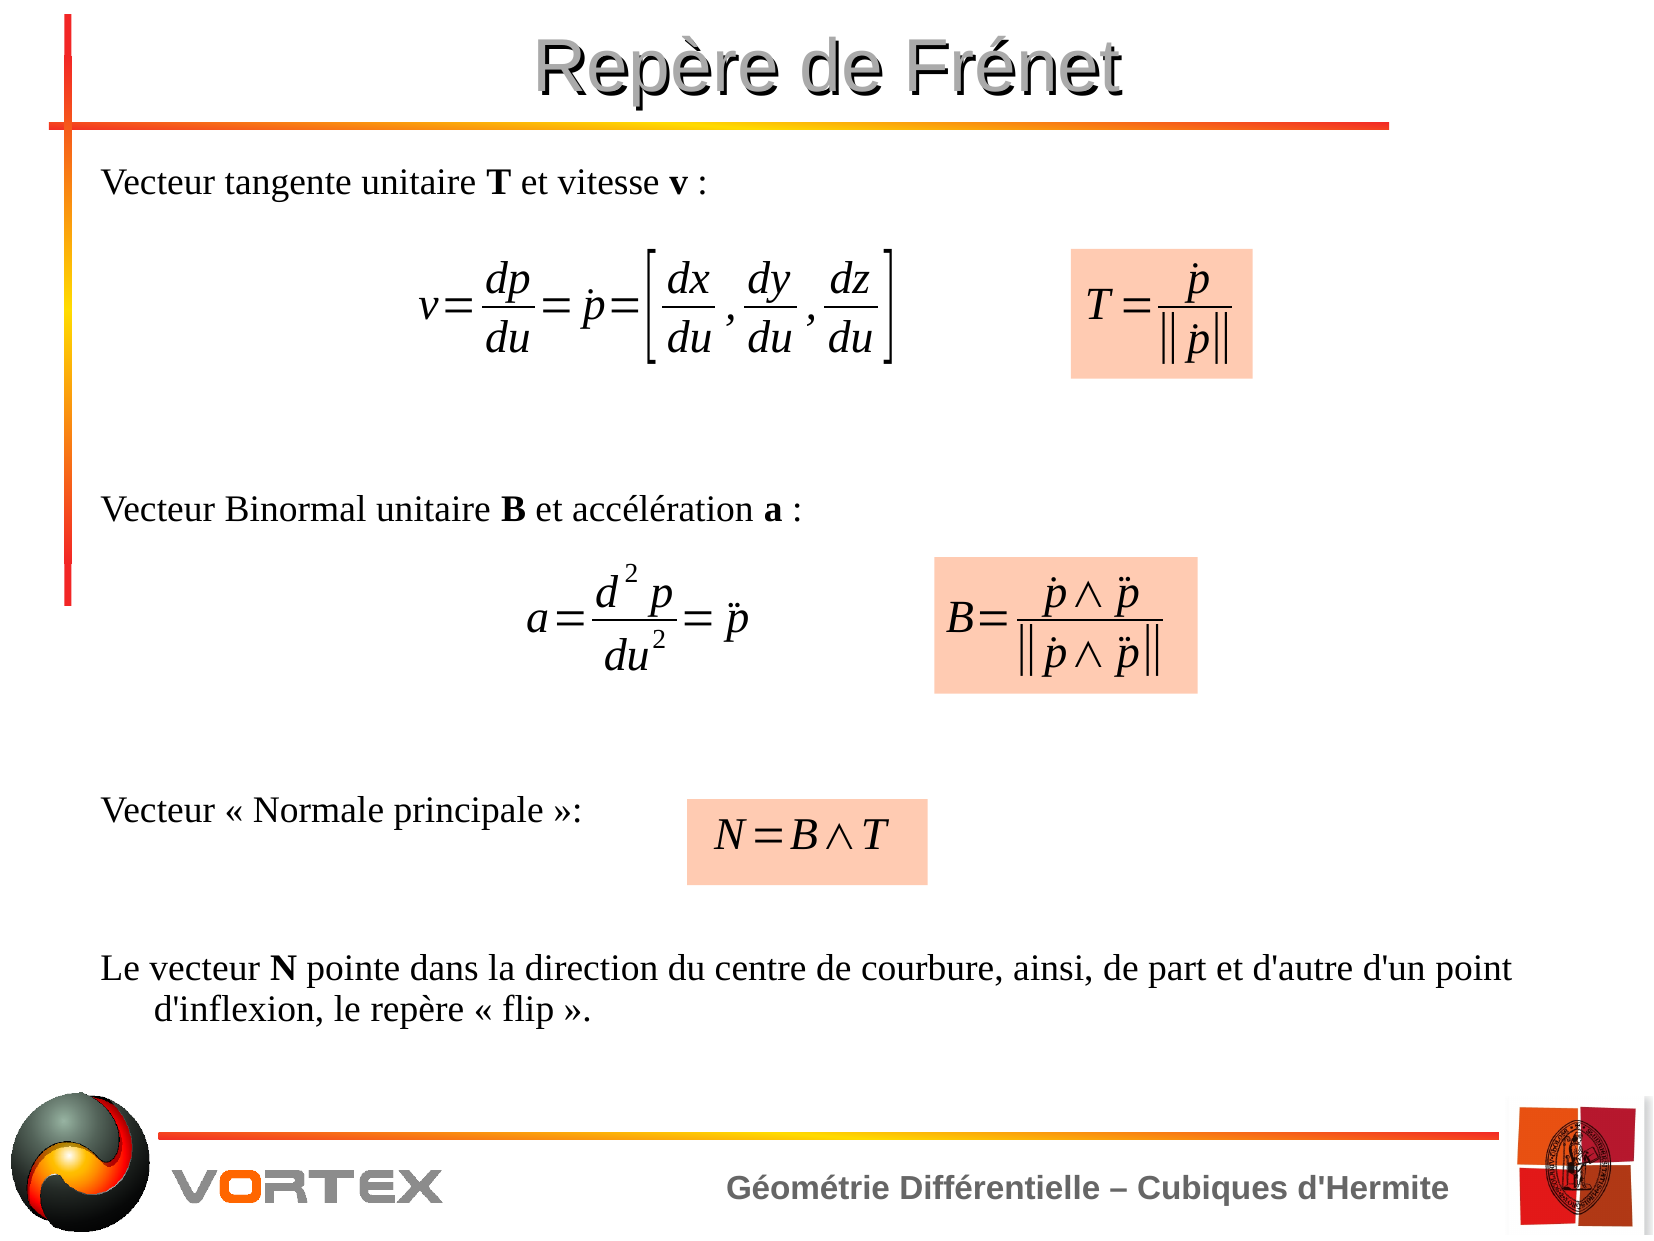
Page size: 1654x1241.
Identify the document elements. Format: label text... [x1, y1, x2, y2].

chart [517, 558, 1172, 681]
list Vecteur tangente unitaire T et vitesse v : Vecteur Binormal unitaire B et accélération a : Vecteur « Normale principale »: Le vecteur N pointe dans la direction du centre de courbure, ainsi, de part et d'autre d'un point d'inflexion, le repère « flip ». [82, 160, 1572, 1103]
title Repère de Frénet [0, 1, 1654, 130]
picture [11, 1092, 443, 1232]
picture [1505, 1096, 1653, 1235]
chart [409, 247, 1241, 423]
chart [703, 807, 893, 863]
